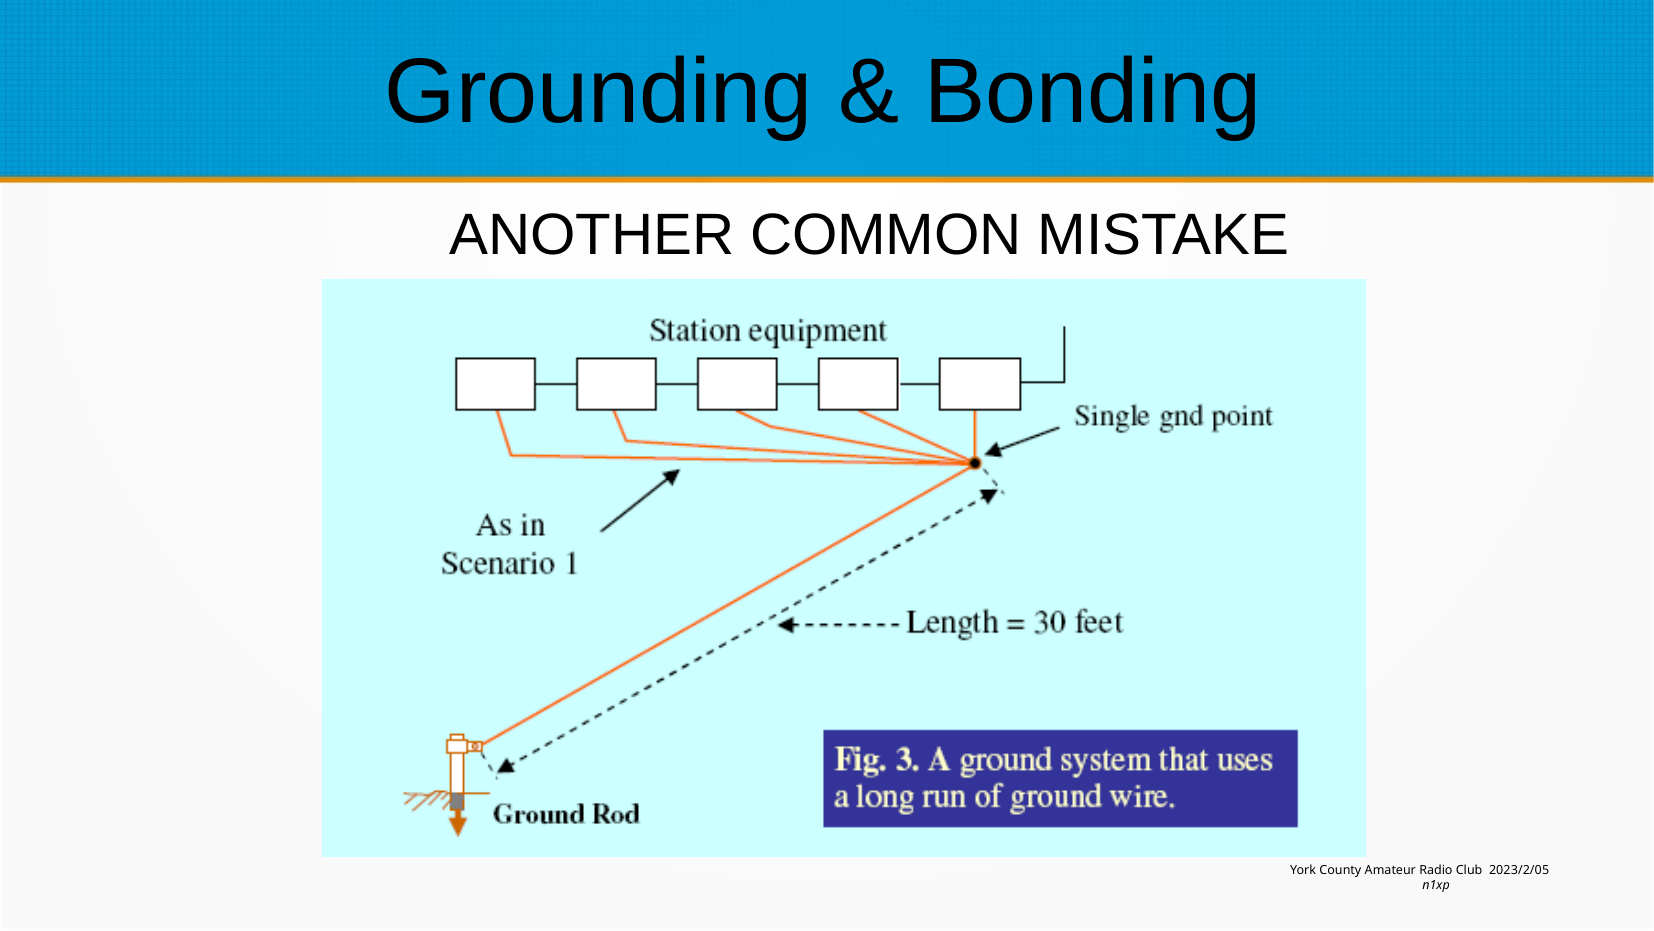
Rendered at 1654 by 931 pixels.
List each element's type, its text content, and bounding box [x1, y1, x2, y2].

text_box Grounding & Bonding [201, 31, 1446, 150]
text_box ANOTHER COMMON MISTAKE [318, 194, 1421, 275]
text_box York County Amateur Radio Club 2023/2/05 n1xp [1284, 856, 1588, 897]
picture [0, 175, 1654, 931]
